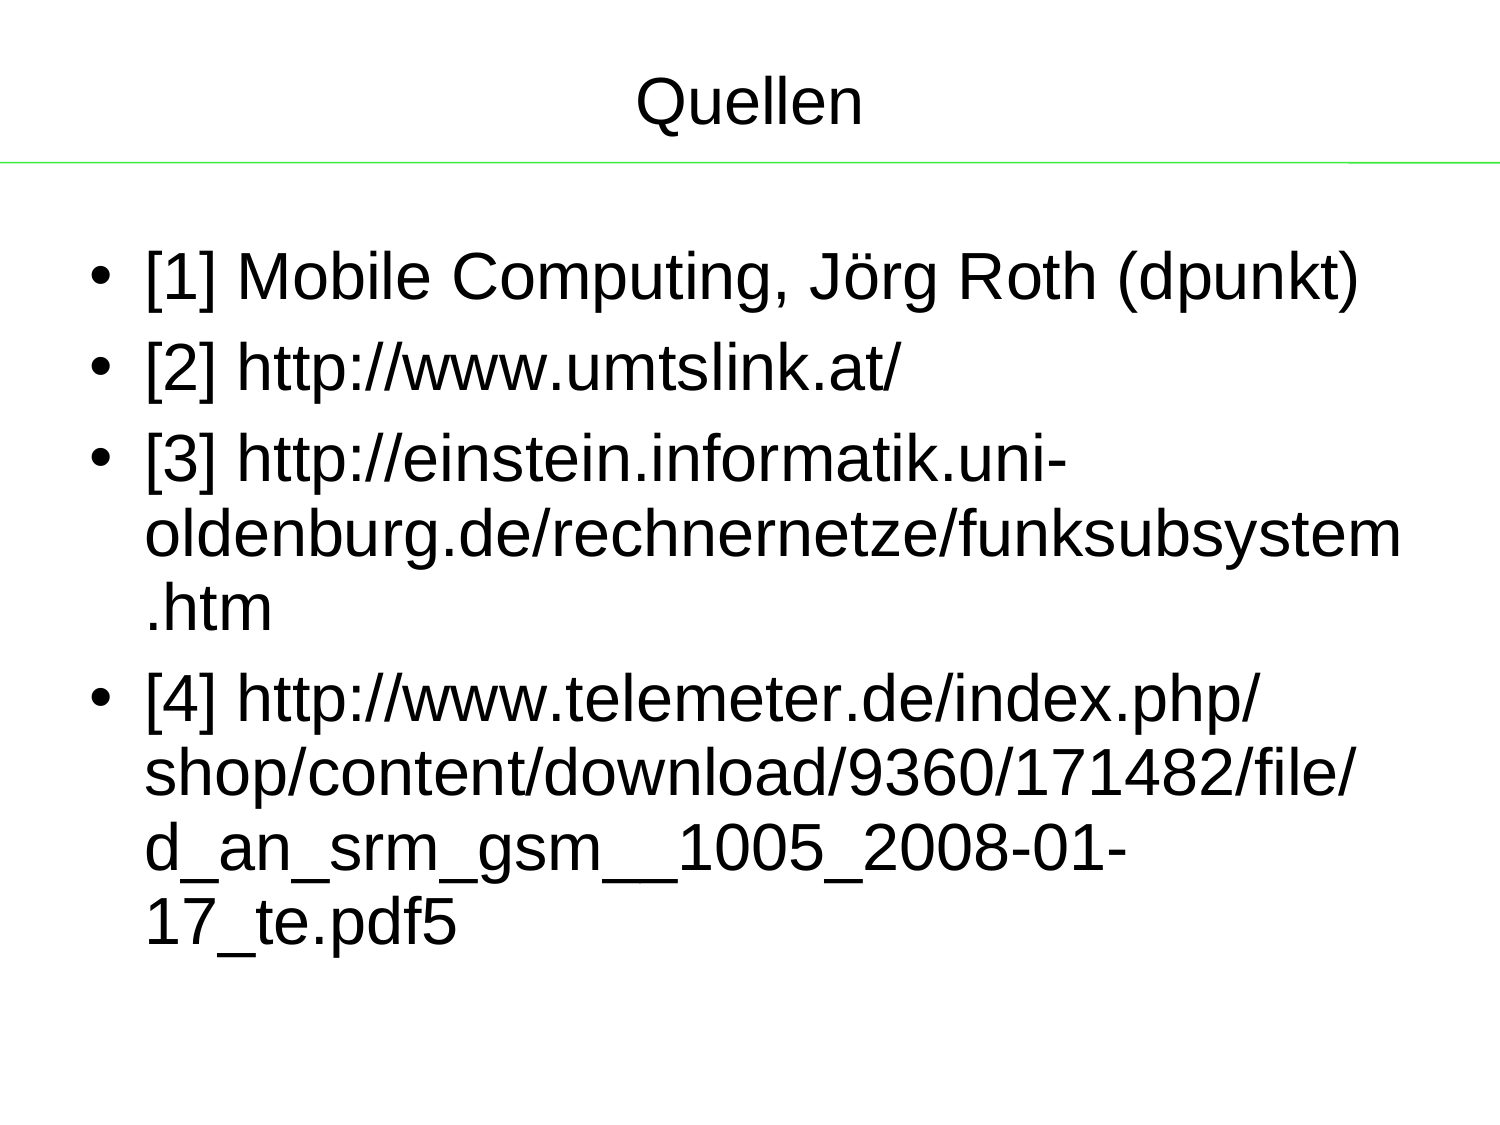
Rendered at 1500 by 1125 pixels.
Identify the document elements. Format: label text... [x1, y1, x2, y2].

title Quellen [75, 49, 1426, 155]
list [1] Mobile Computing, Jörg Roth (dpunkt)‏ [2] http://www.umtslink.at/ [3] http://einstein.informatik.uni-oldenburg.de/rechnernetze/funksubsystem.htm [4] http://www.telemeter.de/index.php/ shop/content/download/9360/171482/file/d_an_srm_gsm__1005_2008-01-17_te.pdf5 [75, 232, 1426, 1000]
